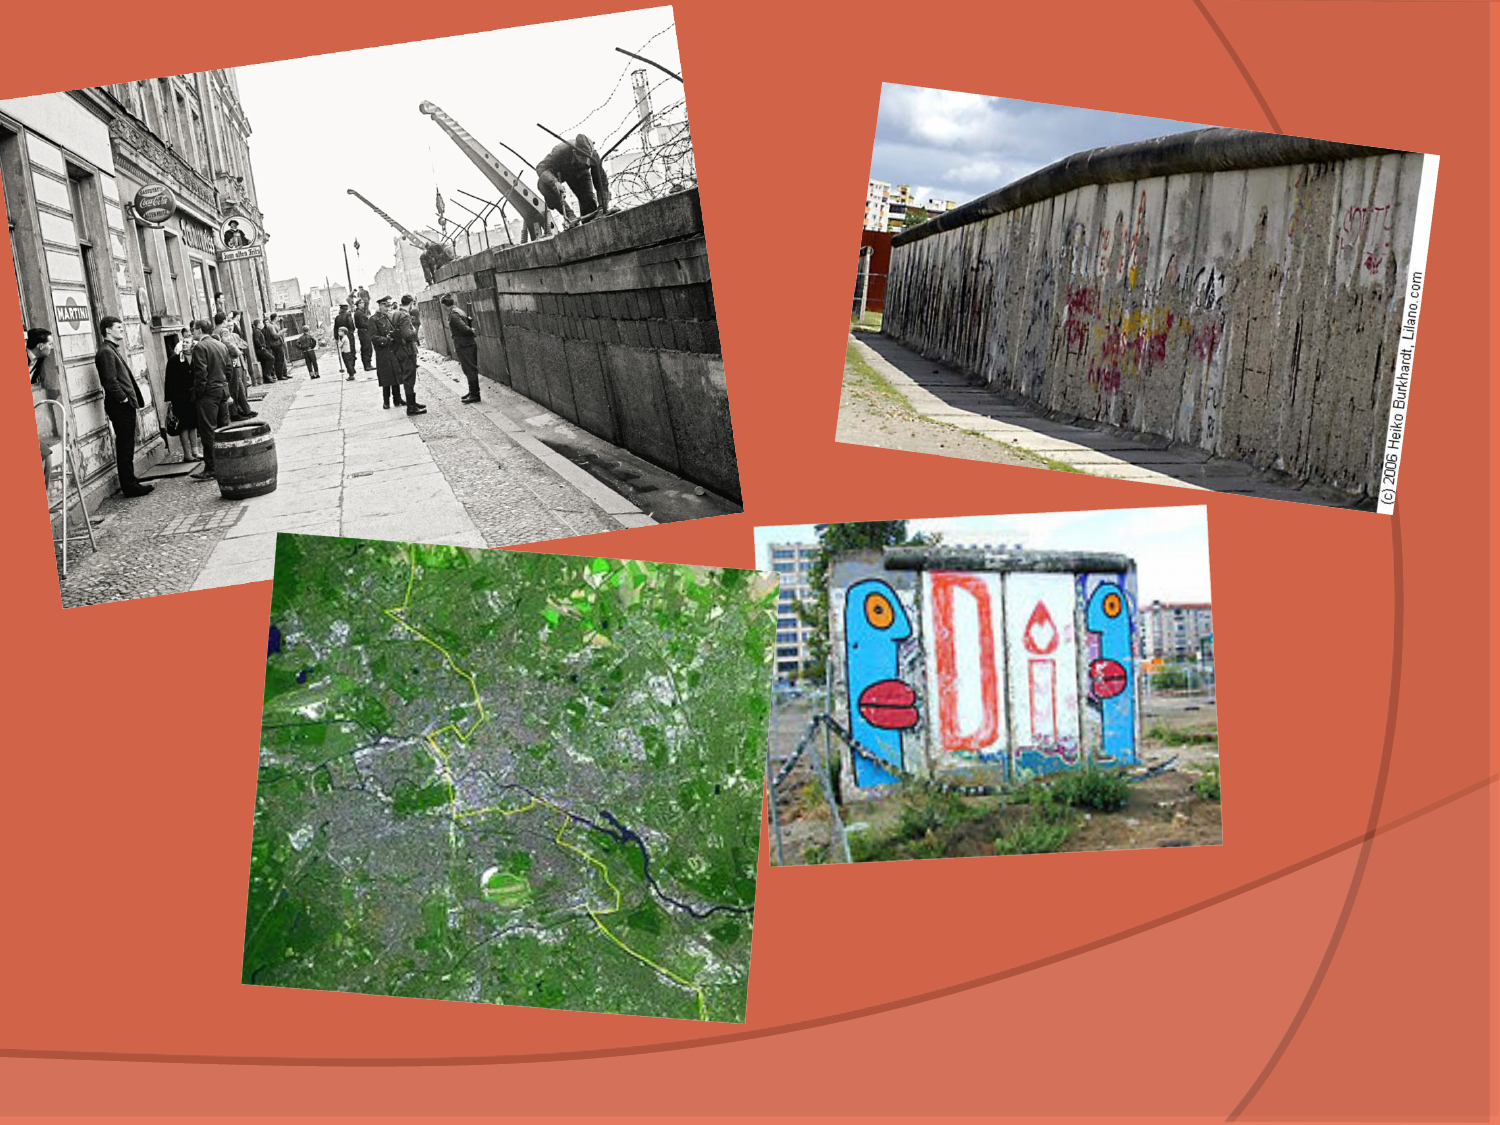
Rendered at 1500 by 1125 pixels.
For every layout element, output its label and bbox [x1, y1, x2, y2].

picture [0, 4, 1223, 1024]
picture [834, 81, 1440, 515]
